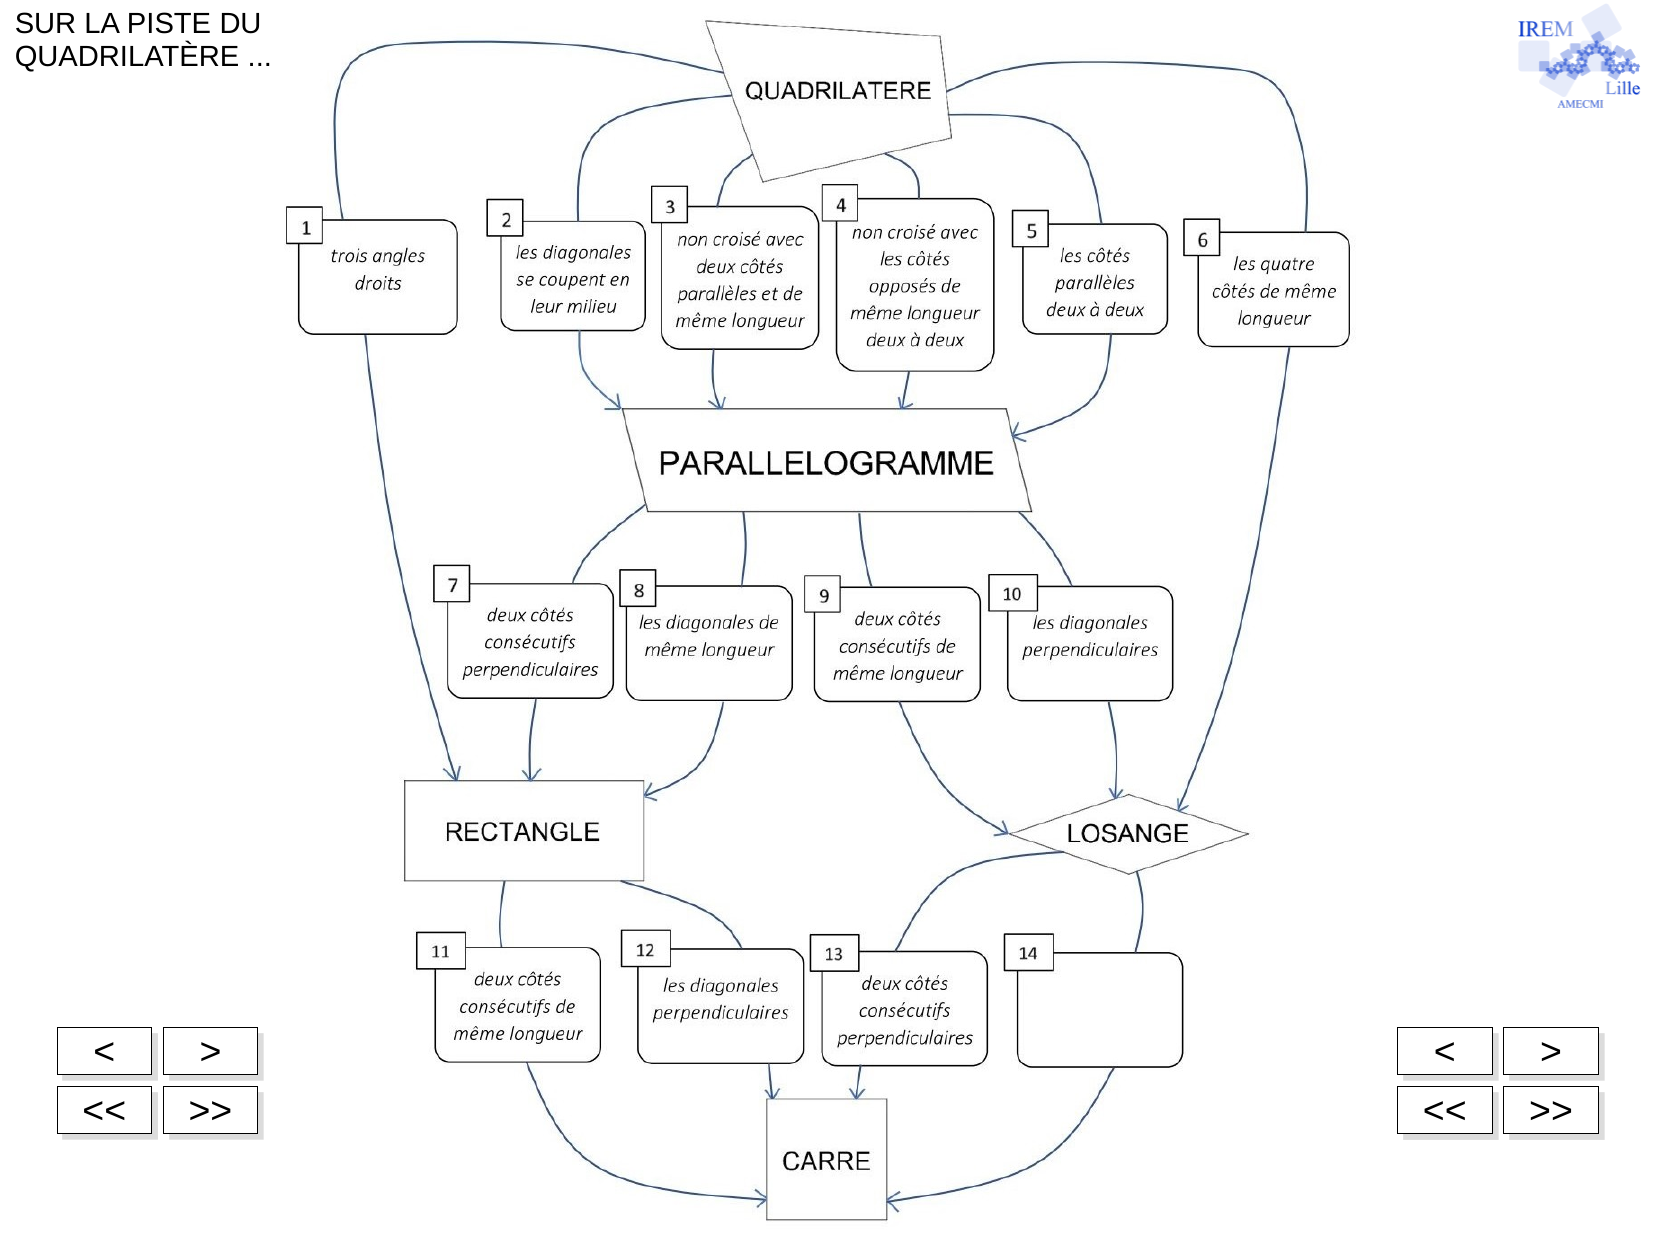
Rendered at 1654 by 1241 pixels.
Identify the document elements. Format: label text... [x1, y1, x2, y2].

picture [269, 0, 1384, 1241]
text_box >> [1503, 1086, 1599, 1134]
text_box > [163, 1027, 258, 1075]
text_box < [57, 1027, 152, 1075]
text_box < [1397, 1027, 1493, 1075]
text_box << [57, 1086, 152, 1134]
text_box SUR LA PISTE DU QUADRILATÈRE ... [0, 0, 302, 88]
text_box >> [163, 1086, 258, 1134]
text_box << [1397, 1086, 1493, 1134]
text_box > [1503, 1027, 1599, 1075]
picture [1503, 0, 1654, 112]
